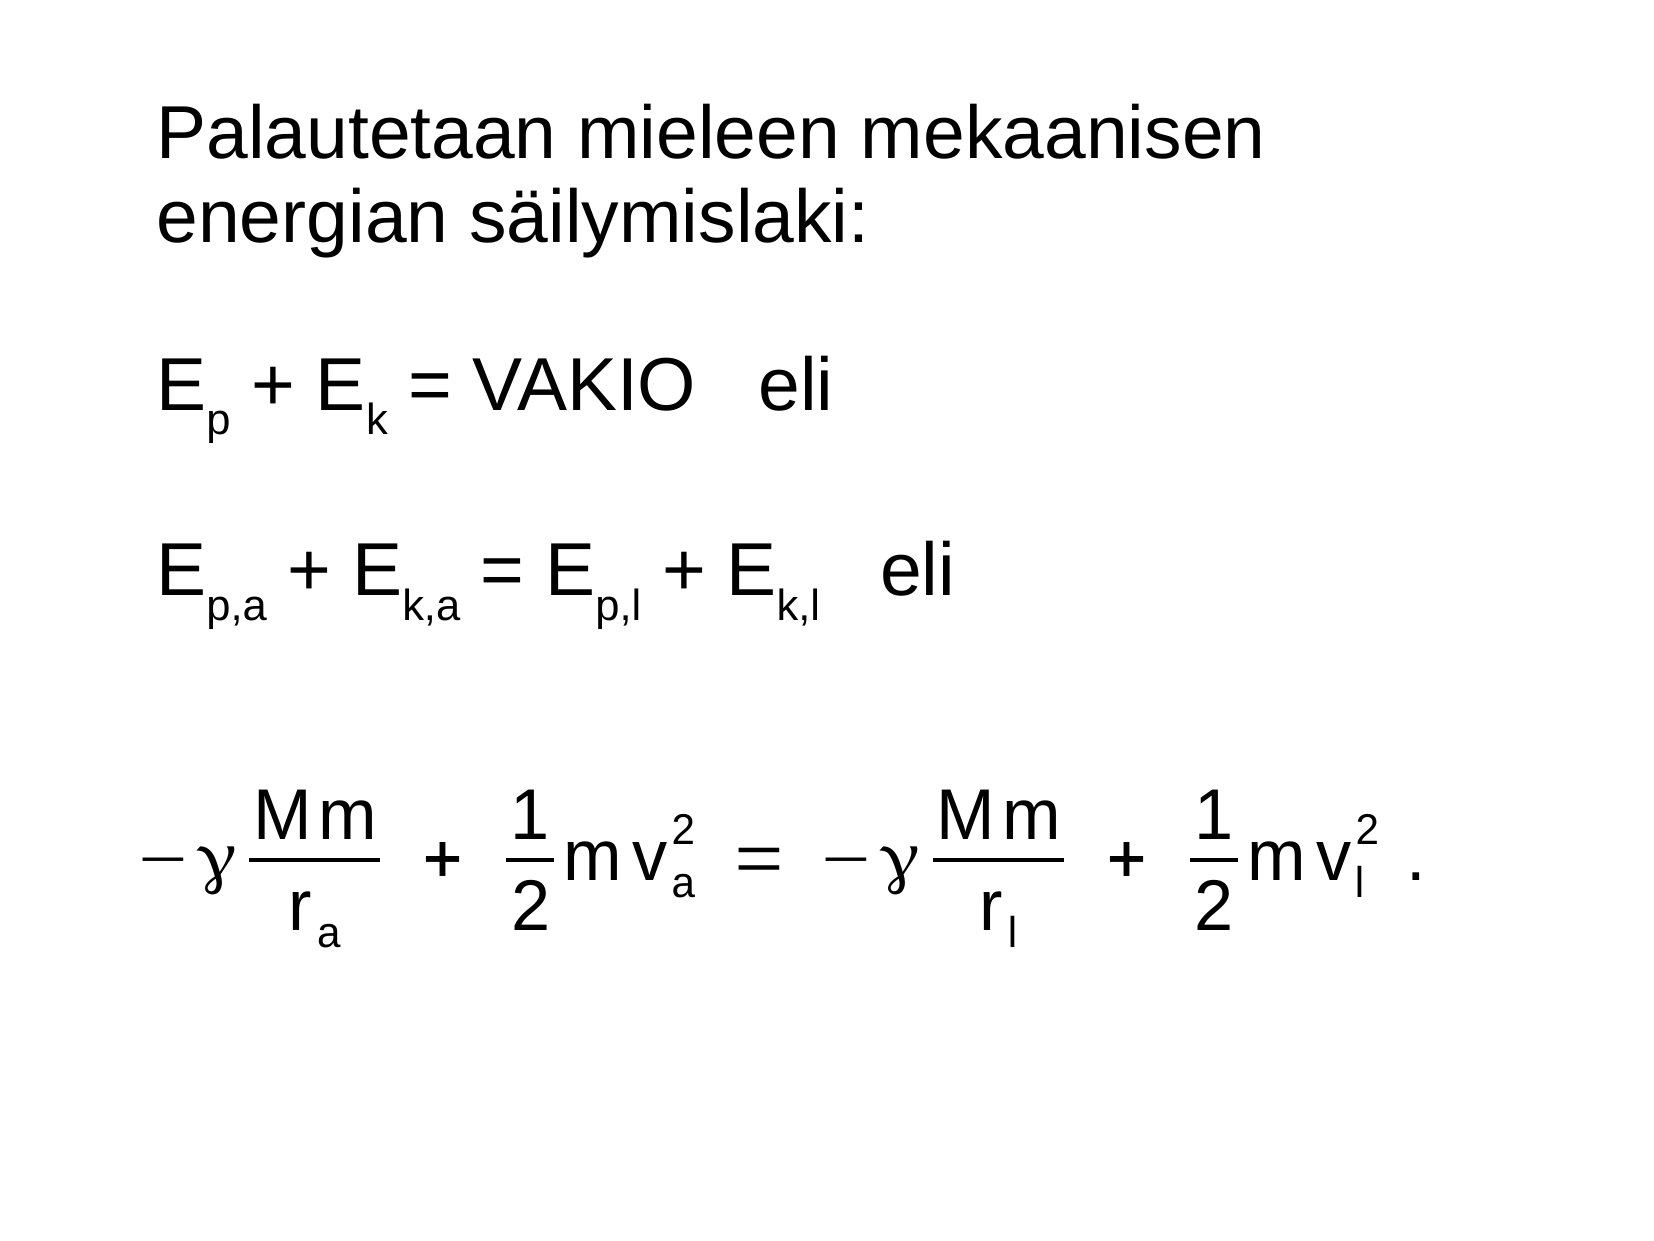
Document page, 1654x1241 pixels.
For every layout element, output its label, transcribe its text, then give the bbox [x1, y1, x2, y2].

chart [775, 597, 894, 657]
text_box Palautetaan mieleen mekaanisen energian säilymislaki: Ep + Ek = VAKIO eli Ep,a + Ek,a = Ep,l + Ek,l eli [141, 82, 1299, 722]
chart [129, 774, 1432, 957]
